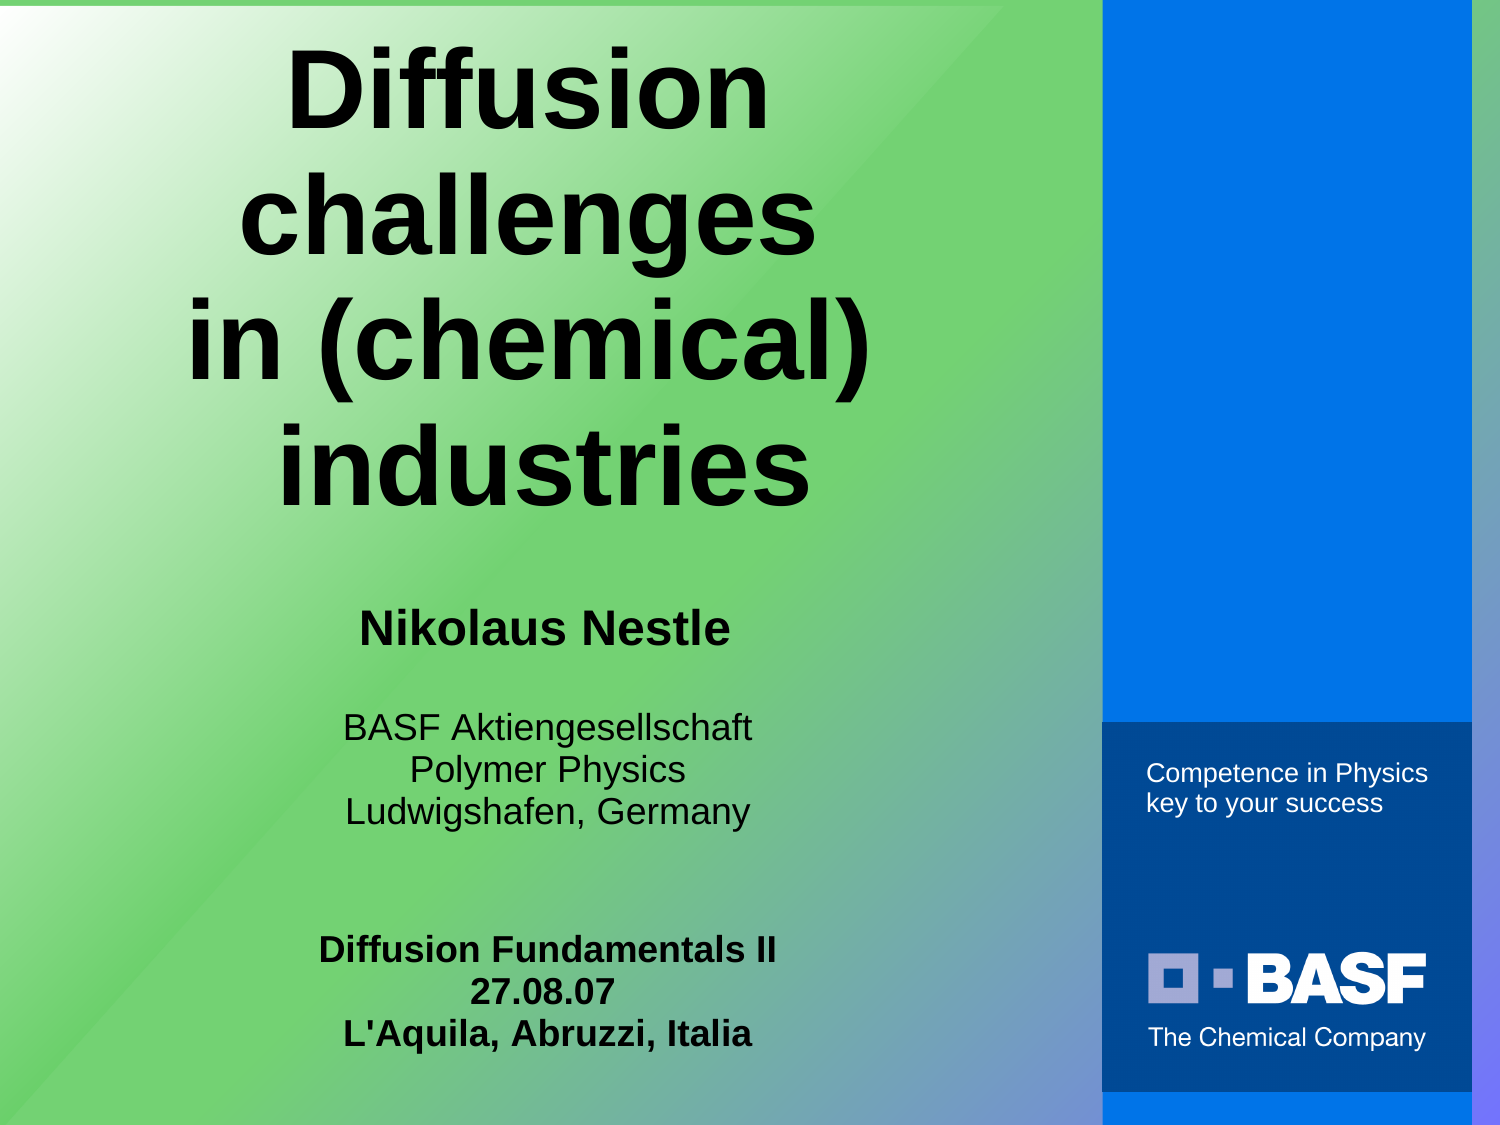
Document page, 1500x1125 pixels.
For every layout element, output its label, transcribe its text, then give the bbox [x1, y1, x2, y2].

title Diffusion challenges in (chemical) industries [24, 27, 1066, 530]
picture [1102, 722, 1472, 1092]
text_box Nikolaus Nestle [24, 599, 1066, 656]
text_box Diffusion Fundamentals II 27.08.07 L'Aquila, Abruzzi, Italia [27, 928, 1069, 1055]
text_box BASF Aktiengesellschaft Polymer Physics Ludwigshafen, Germany [27, 706, 1069, 833]
